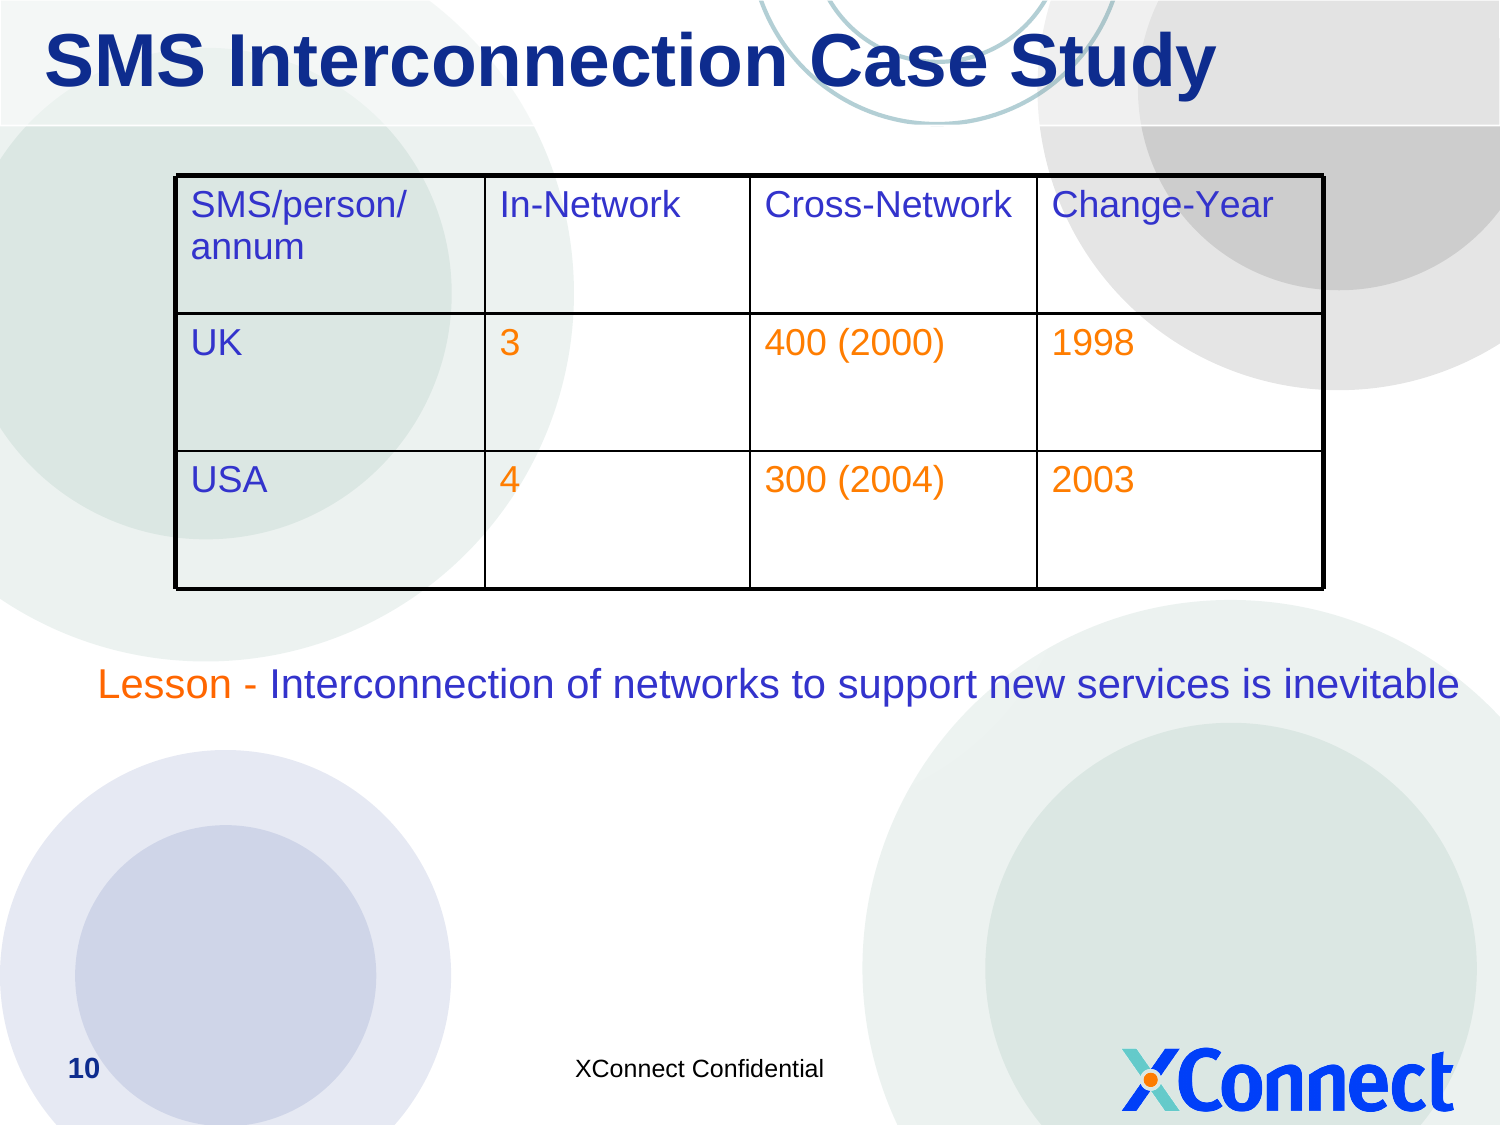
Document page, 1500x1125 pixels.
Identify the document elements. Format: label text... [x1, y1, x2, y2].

title SMS Interconnection Case Study [29, 7, 1483, 114]
text_box 400 (2000) [751, 315, 1036, 450]
text_box UK [178, 315, 484, 450]
text_box Change-Year [1038, 178, 1321, 312]
text_box 300 (2004) [751, 452, 1036, 587]
list Lesson - Interconnection of networks to support new services is inevitable [82, 656, 1500, 917]
text_box 2003 [1038, 452, 1321, 587]
text_box 3 [486, 315, 749, 450]
text_box 1998 [1038, 315, 1321, 450]
picture [1116, 1042, 1459, 1118]
text_box USA [178, 452, 484, 587]
text_box 4 [486, 452, 749, 587]
text_box Cross-Network [751, 178, 1036, 312]
text_box SMS/person/annum [178, 178, 484, 312]
text_box In-Network [486, 178, 749, 312]
